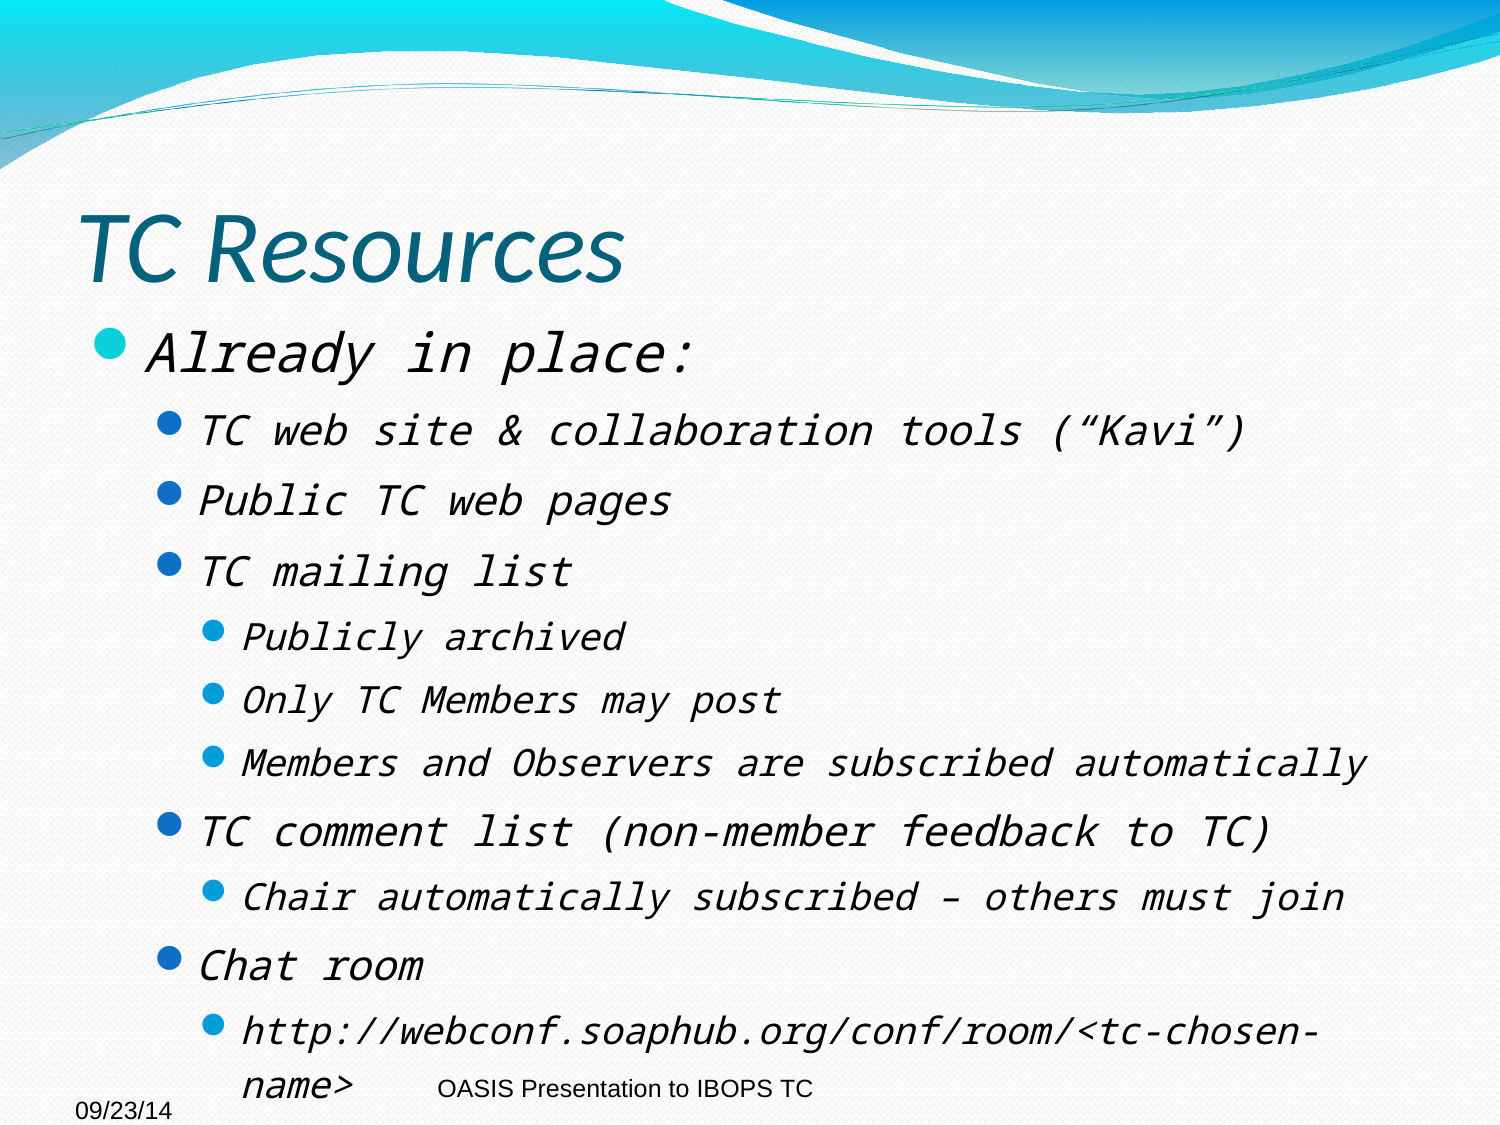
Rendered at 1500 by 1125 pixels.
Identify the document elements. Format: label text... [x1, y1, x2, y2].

text_box TC Resources [75, 115, 1426, 297]
text_box Already in place: TC web site & collaboration tools (“Kavi”) Public TC web pages TC mailing list Publicly archived Only TC Members may post Members and Observers are subscribed automatically TC comment list (non-member feedback to TC) Chair automatically subscribed – others must join Chat room http://webconf.soaphub.org/conf/room/<tc-chosen-name> [74, 297, 1441, 1125]
picture [0, 0, 1500, 1125]
text_box OASIS Presentation to IBOPS TC [437, 982, 988, 1103]
